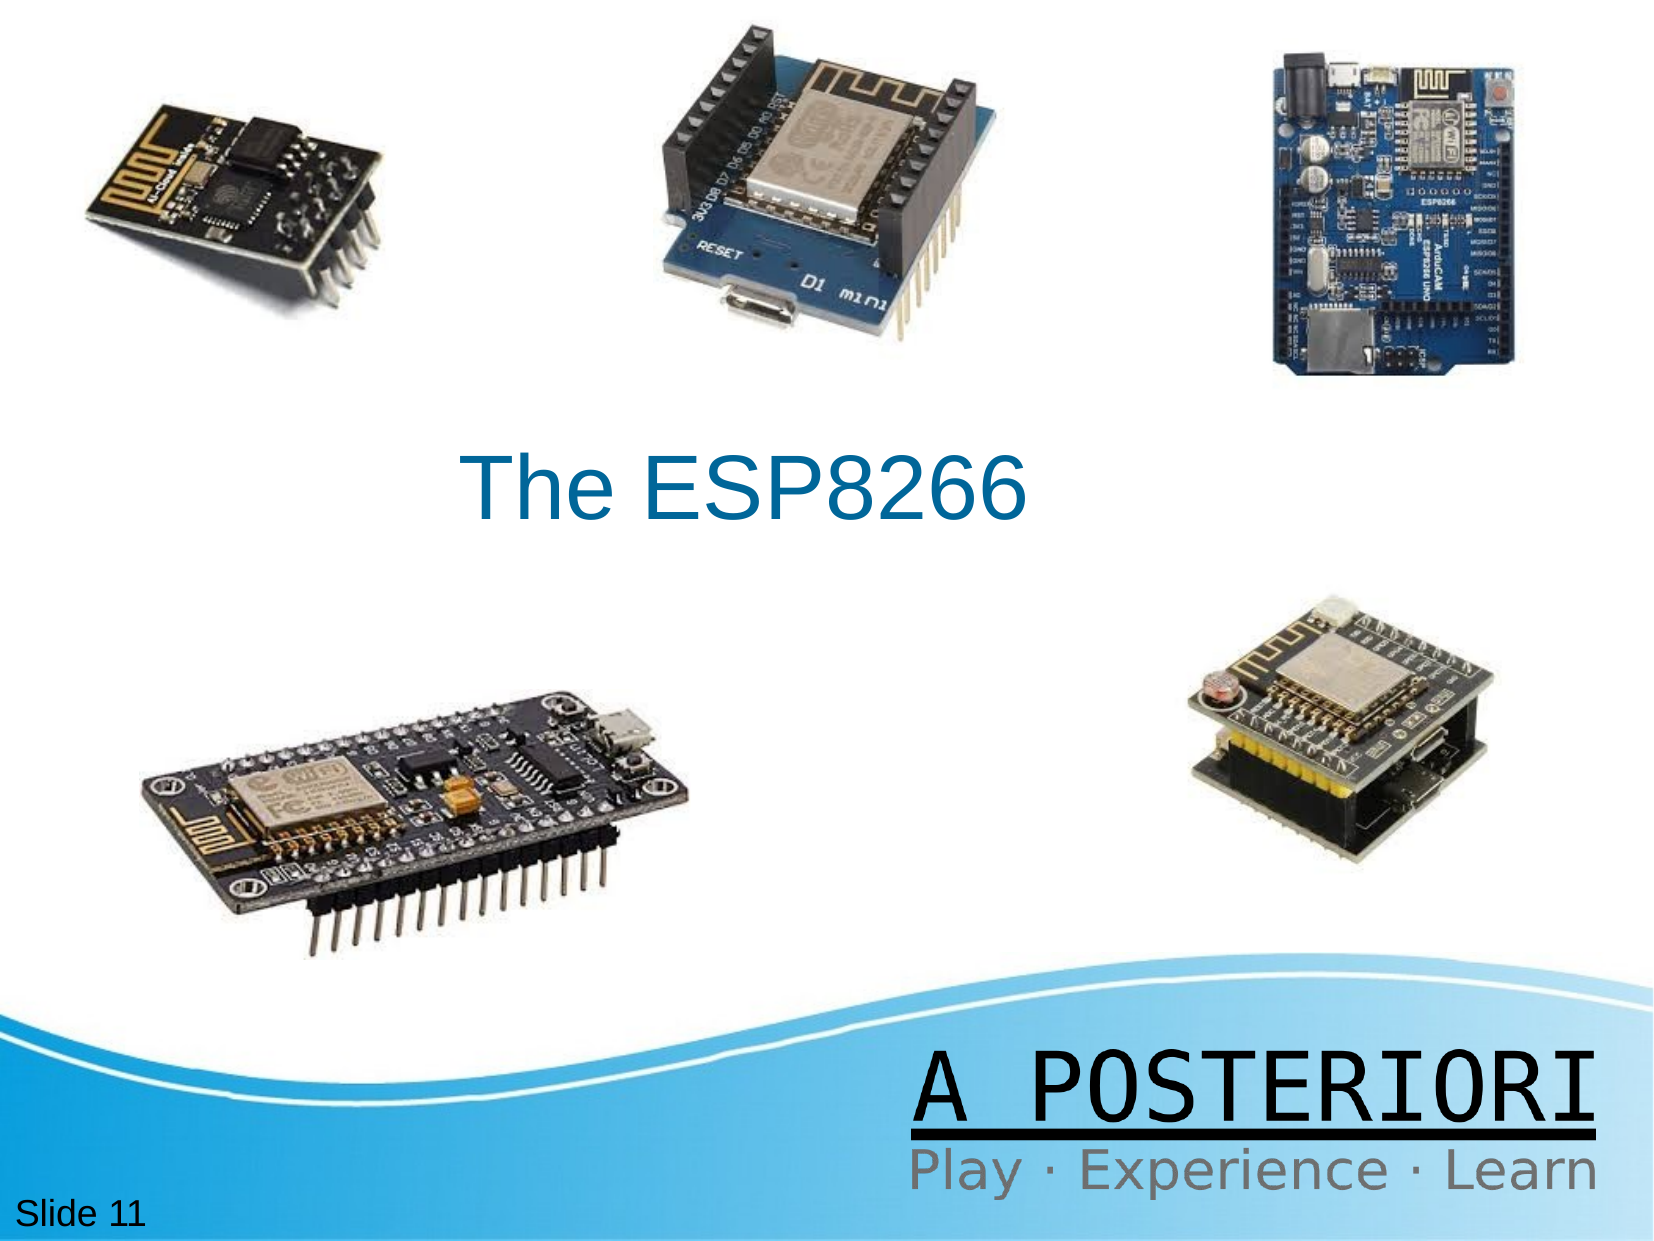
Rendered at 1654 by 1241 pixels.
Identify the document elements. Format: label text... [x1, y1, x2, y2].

picture [0, 689, 1654, 1241]
picture [653, 8, 1006, 361]
title The ESP8266 [0, 384, 1489, 592]
picture [60, 44, 412, 397]
picture [1223, 38, 1576, 391]
picture [1163, 548, 1516, 901]
